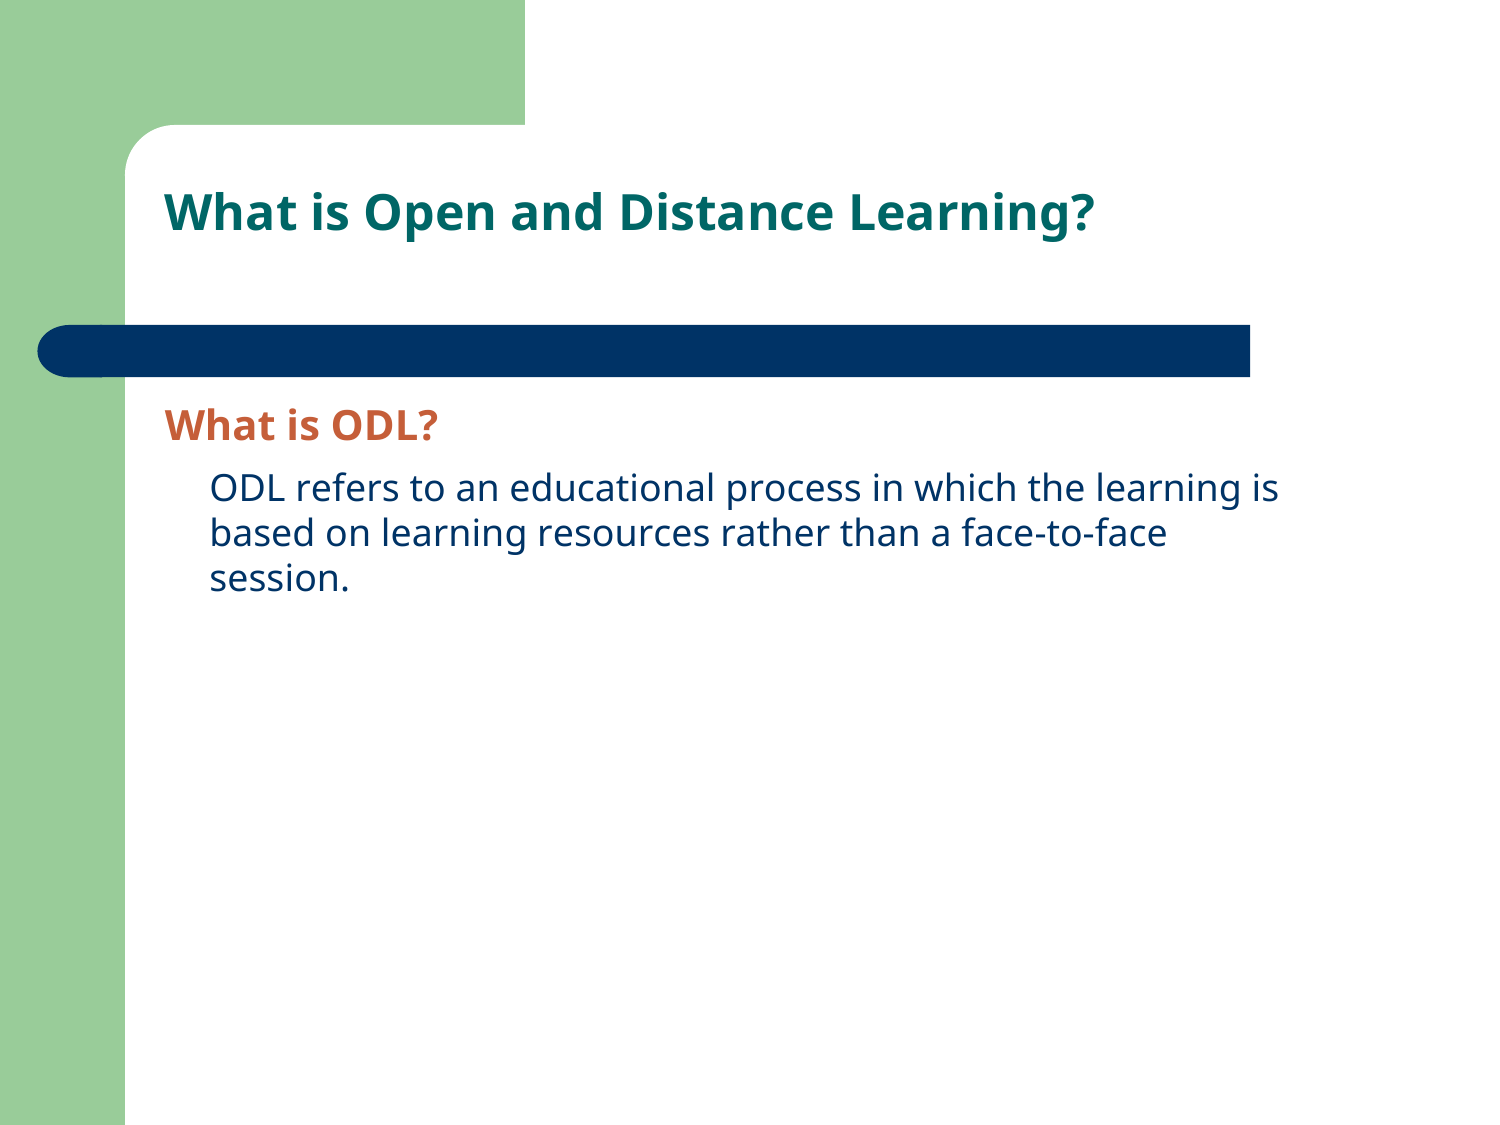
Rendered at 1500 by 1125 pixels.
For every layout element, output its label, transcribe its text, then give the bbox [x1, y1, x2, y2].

text_box ODL refers to an educational process in which the learning is based on learning resources rather than a face-to-face session. [194, 456, 1329, 607]
title What is Open and Distance Learning? [149, 137, 1463, 250]
list What is ODL? [149, 387, 1463, 491]
